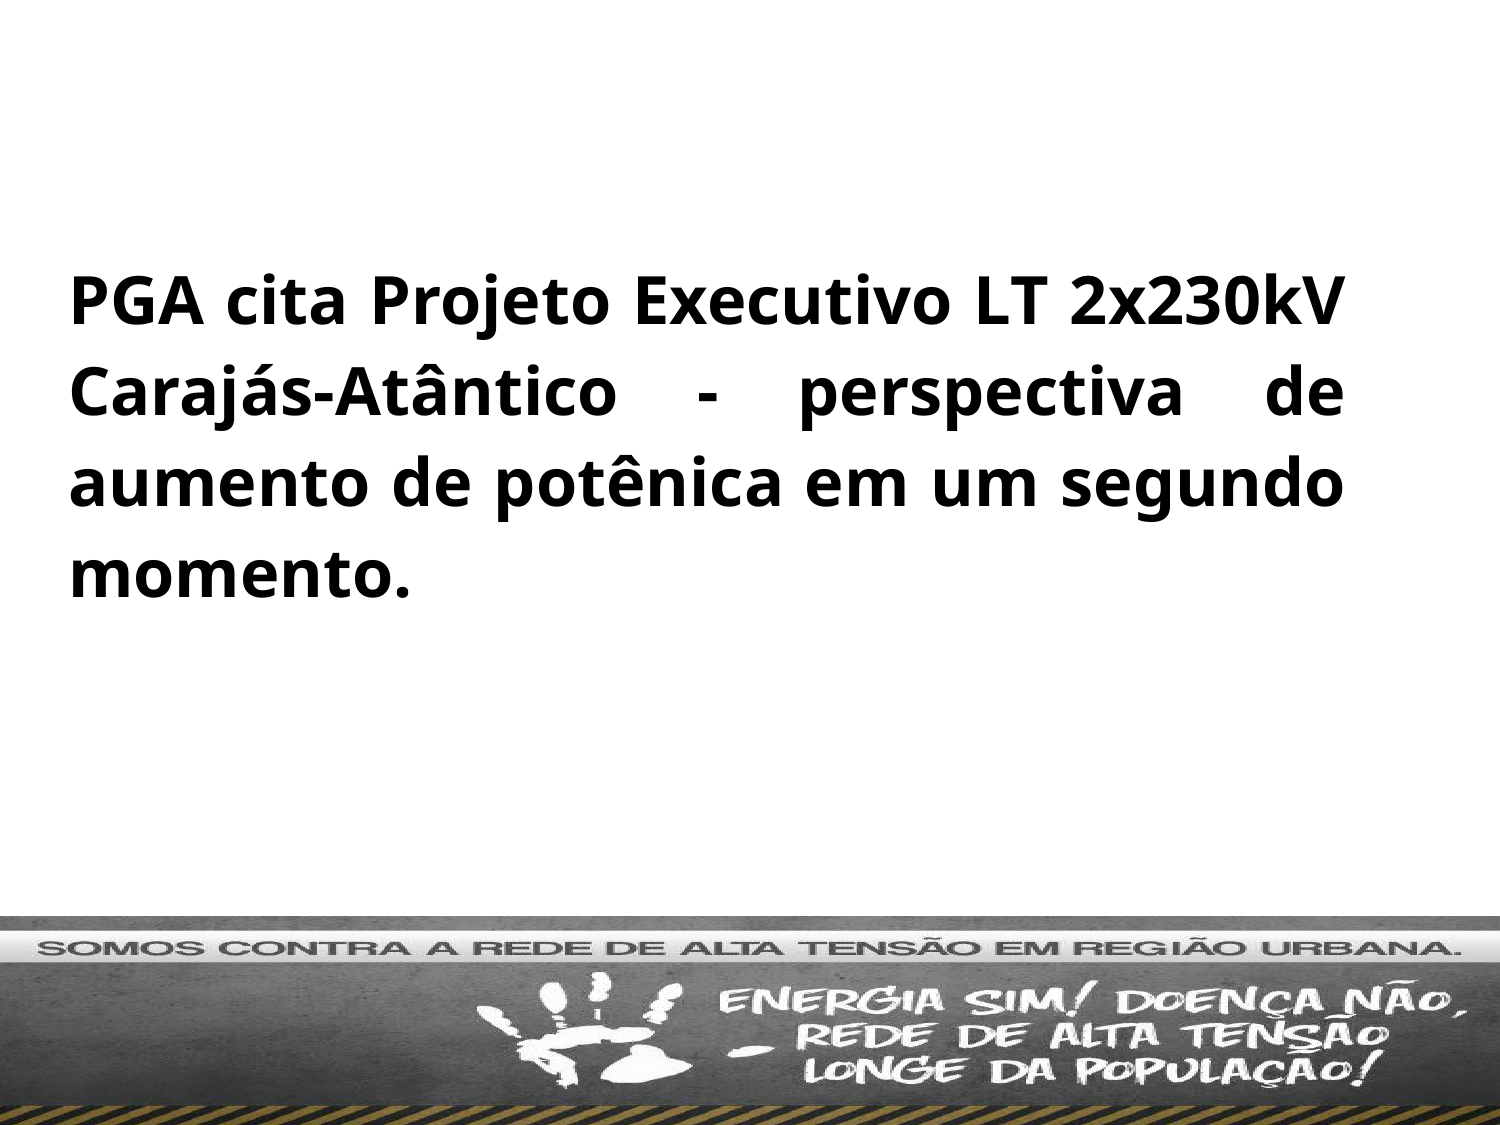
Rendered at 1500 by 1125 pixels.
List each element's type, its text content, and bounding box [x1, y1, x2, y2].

picture [0, 916, 1500, 1125]
text_box PGA cita Projeto Executivo LT 2x230kV Carajás-Atântico - perspectiva de aumento de potênica em um segundo momento. [53, 238, 1447, 625]
